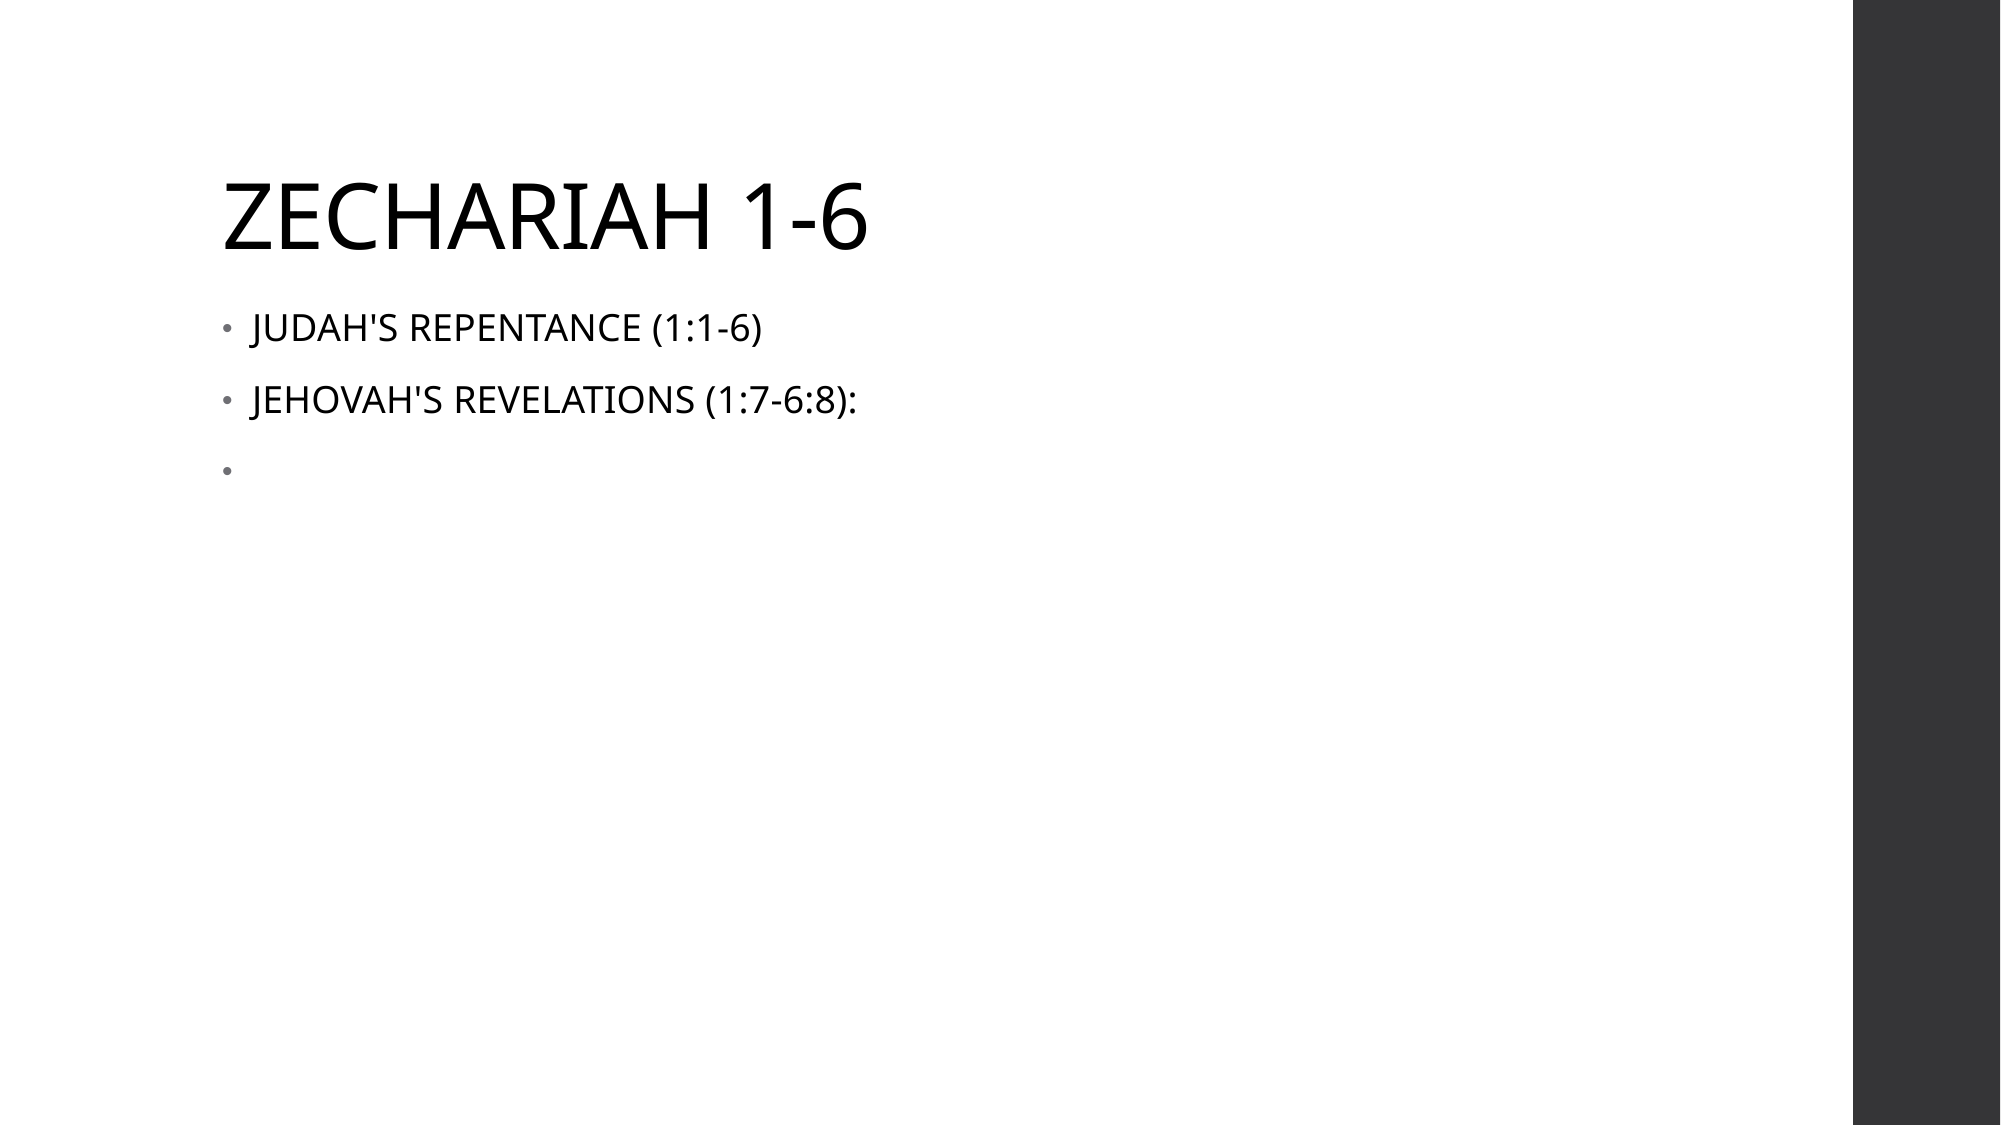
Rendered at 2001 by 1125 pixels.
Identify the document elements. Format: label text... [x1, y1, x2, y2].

list JUDAH'S REPENTANCE (1:1-6) JEHOVAH'S REVELATIONS (1:7-6:8): [206, 299, 1617, 1014]
title ZECHARIAH 1-6 [206, 60, 1797, 278]
